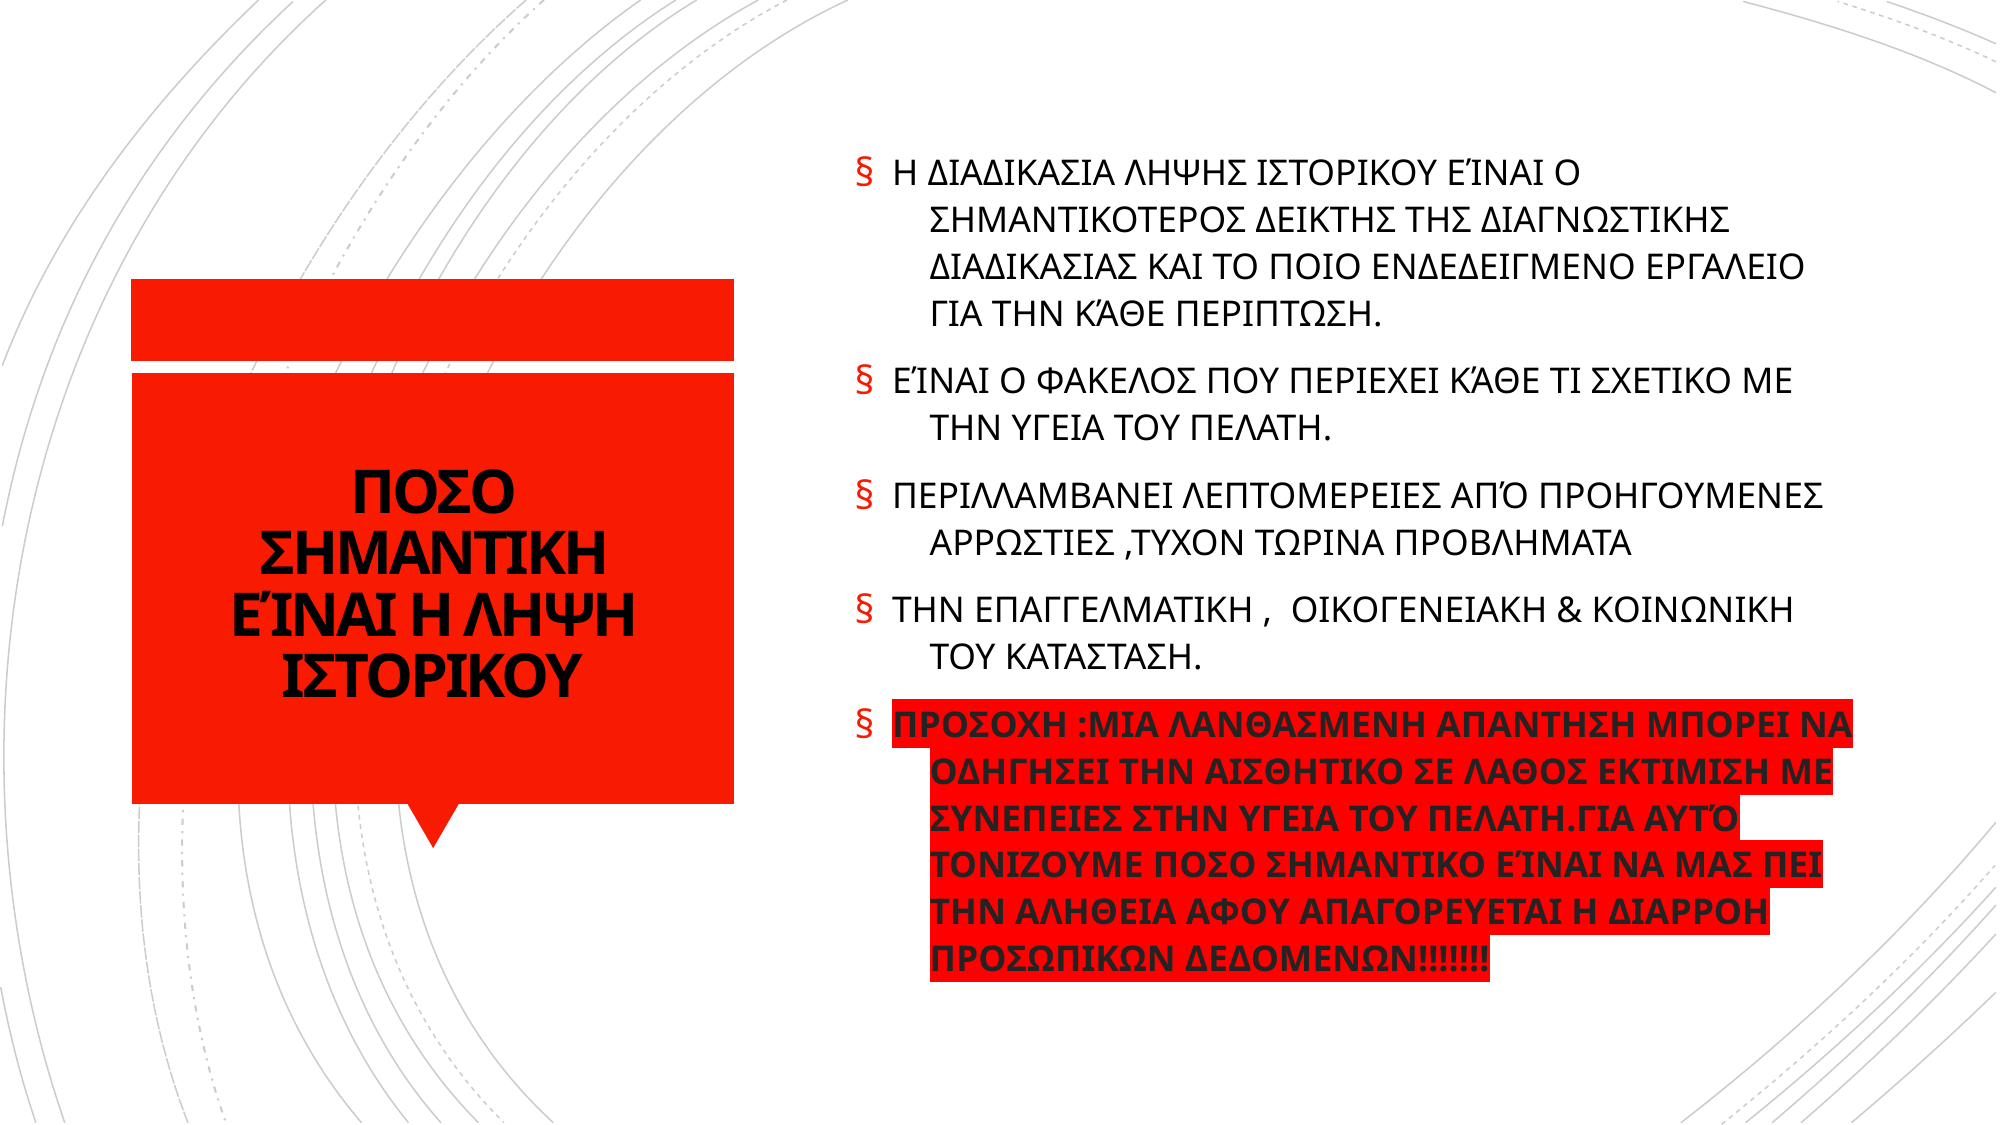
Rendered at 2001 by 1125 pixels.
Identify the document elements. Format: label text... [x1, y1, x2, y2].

title ΠΟΣΟ ΣΗΜΑΝΤΙΚΗ ΕΊΝΑΙ Η ΛΗΨΗ ΙΣΤΟΡΙΚΟΥ [145, 385, 720, 789]
list Η ΔΙΑΔΙΚΑΣΙΑ ΛΗΨΗΣ ΙΣΤΟΡΙΚΟΥ ΕΊΝΑΙ Ο ΣΗΜΑΝΤΙΚΟΤΕΡΟΣ ΔΕΙΚΤΗΣ ΤΗΣ ΔΙΑΓΝΩΣΤΙΚΗΣ ΔΙΑΔΙΚΑΣΙΑΣ ΚΑΙ ΤΟ ΠΟΙΟ ΕΝΔΕΔΕΙΓΜΕΝΟ ΕΡΓΑΛΕΙΟ ΓΙΑ ΤΗΝ ΚΆΘΕ ΠΕΡΙΠΤΩΣΗ. ΕΊΝΑΙ Ο ΦΑΚΕΛΟΣ ΠΟΥ ΠΕΡΙΕΧΕΙ ΚΆΘΕ ΤΙ ΣΧΕΤΙΚΟ ΜΕ ΤΗΝ ΥΓΕΙΑ ΤΟΥ ΠΕΛΑΤΗ. ΠΕΡΙΛΛΑΜΒΑΝΕΙ ΛΕΠΤΟΜΕΡΕΙΕΣ ΑΠΌ ΠΡΟΗΓΟΥΜΕΝΕΣ ΑΡΡΩΣΤΙΕΣ ,ΤΥΧΟΝ ΤΩΡΙΝΑ ΠΡΟΒΛΗΜΑΤΑ ΤΗΝ ΕΠΑΓΓΕΛΜΑΤΙΚΗ , ΟΙΚΟΓΕΝΕΙΑΚΗ & ΚΟΙΝΩΝΙΚΗ ΤΟΥ ΚΑΤΑΣΤΑΣΗ. ΠΡΟΣΟΧΗ :ΜΙΑ ΛΑΝΘΑΣΜΕΝΗ ΑΠΑΝΤΗΣΗ ΜΠΟΡΕΙ ΝΑ ΟΔΗΓΗΣΕΙ ΤΗΝ ΑΙΣΘΗΤΙΚΟ ΣΕ ΛΑΘΟΣ ΕΚΤΙΜΙΣΗ ΜΕ ΣΥΝΕΠΕΙΕΣ ΣΤΗΝ ΥΓΕΙΑ ΤΟΥ ΠΕΛΑΤΗ.ΓΙΑ ΑΥΤΌ ΤΟΝΙΖΟΥΜΕ ΠΟΣΟ ΣΗΜΑΝΤΙΚΟ ΕΊΝΑΙ ΝΑ ΜΑΣ ΠΕΙ ΤΗΝ ΑΛΗΘΕΙΑ ΑΦΟΥ ΑΠΑΓΟΡΕΥΕΤΑΙ Η ΔΙΑΡΡΟΗ ΠΡΟΣΩΠΙΚΩΝ ΔΕΔΟΜΕΝΩΝ!!!!!!! [839, 131, 1871, 993]
